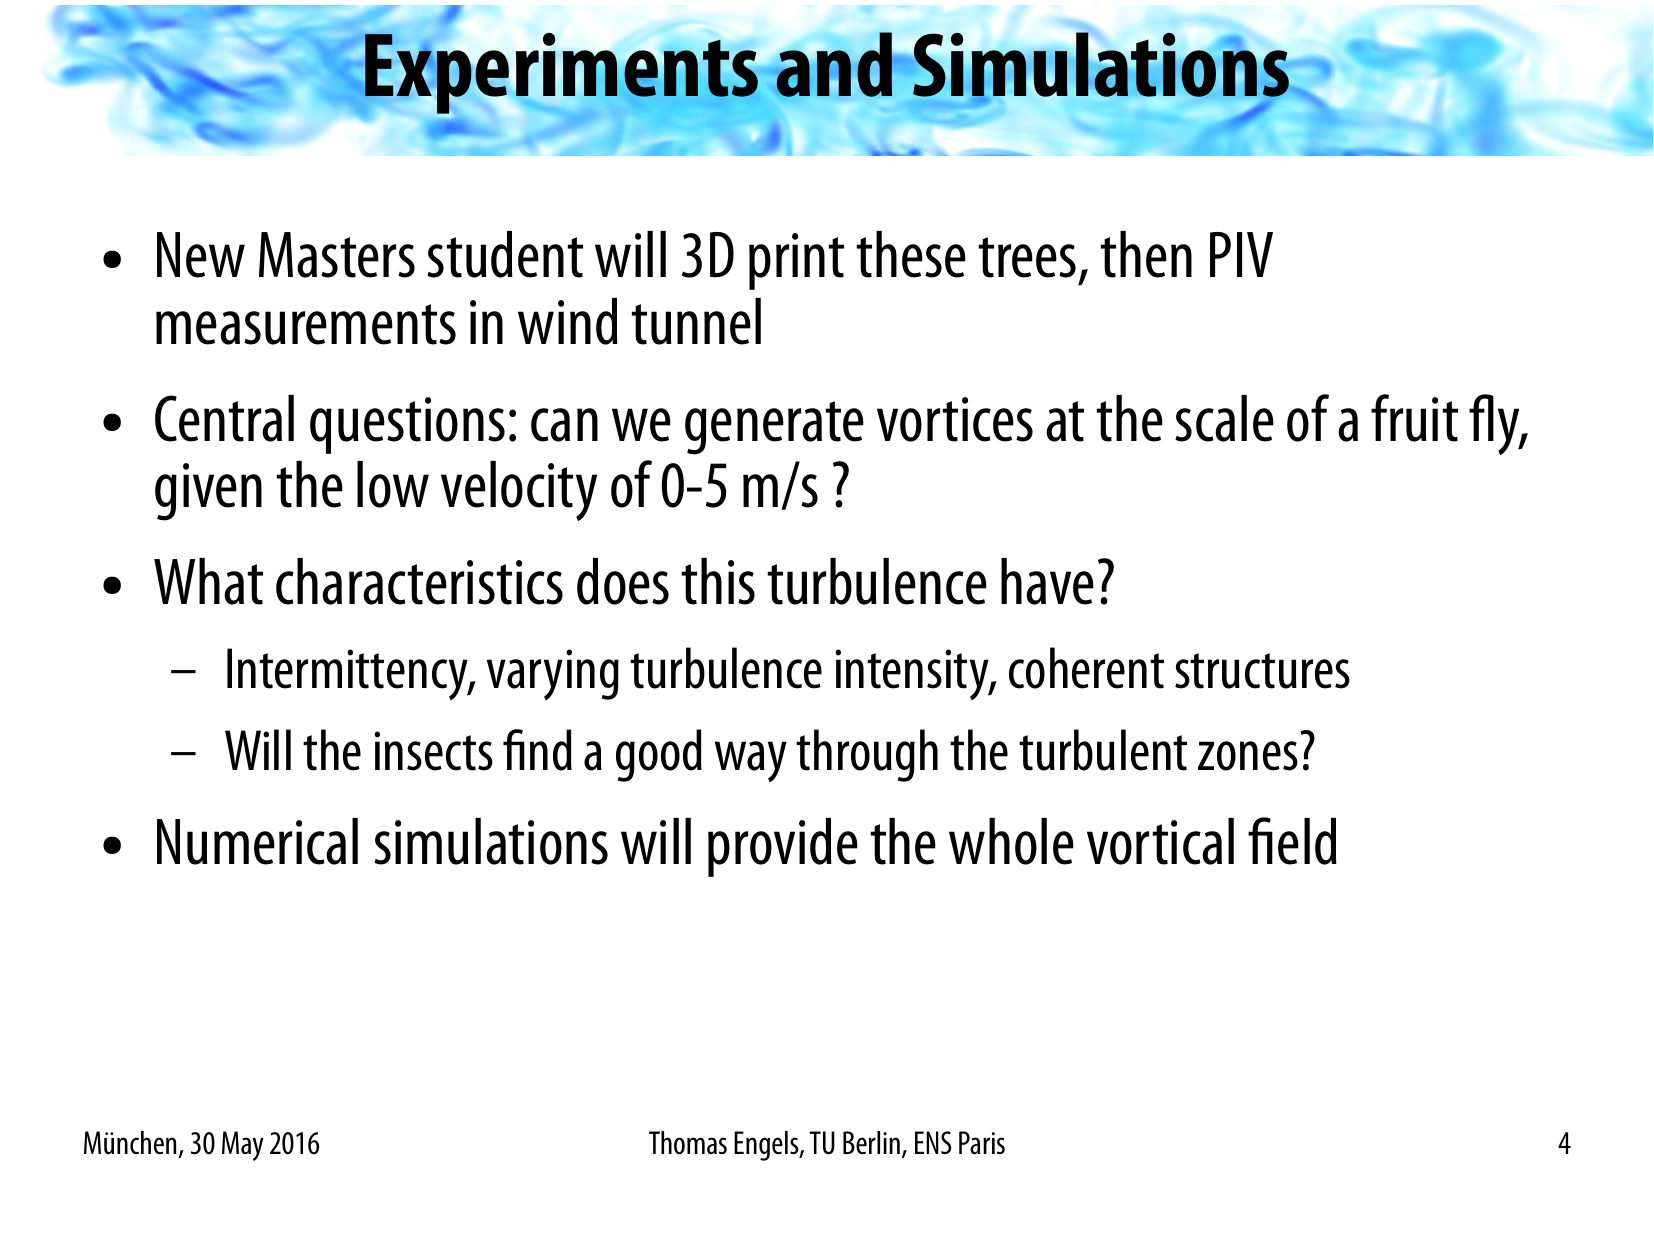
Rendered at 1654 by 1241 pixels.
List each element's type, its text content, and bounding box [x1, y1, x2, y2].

list New Masters student will 3D print these trees, then PIV measurements in wind tunnel Central questions: can we generate vortices at the scale of a fruit fly, given the low velocity of 0-5 m/s ? What characteristics does this turbulence have? Intermittency, varying turbulence intensity, coherent structures Will the insects find a good way through the turbulent zones? Numerical simulations will provide the whole vortical field [82, 227, 1571, 1051]
picture [15, 5, 1654, 156]
title Experiments and Simulations [82, 0, 1571, 151]
